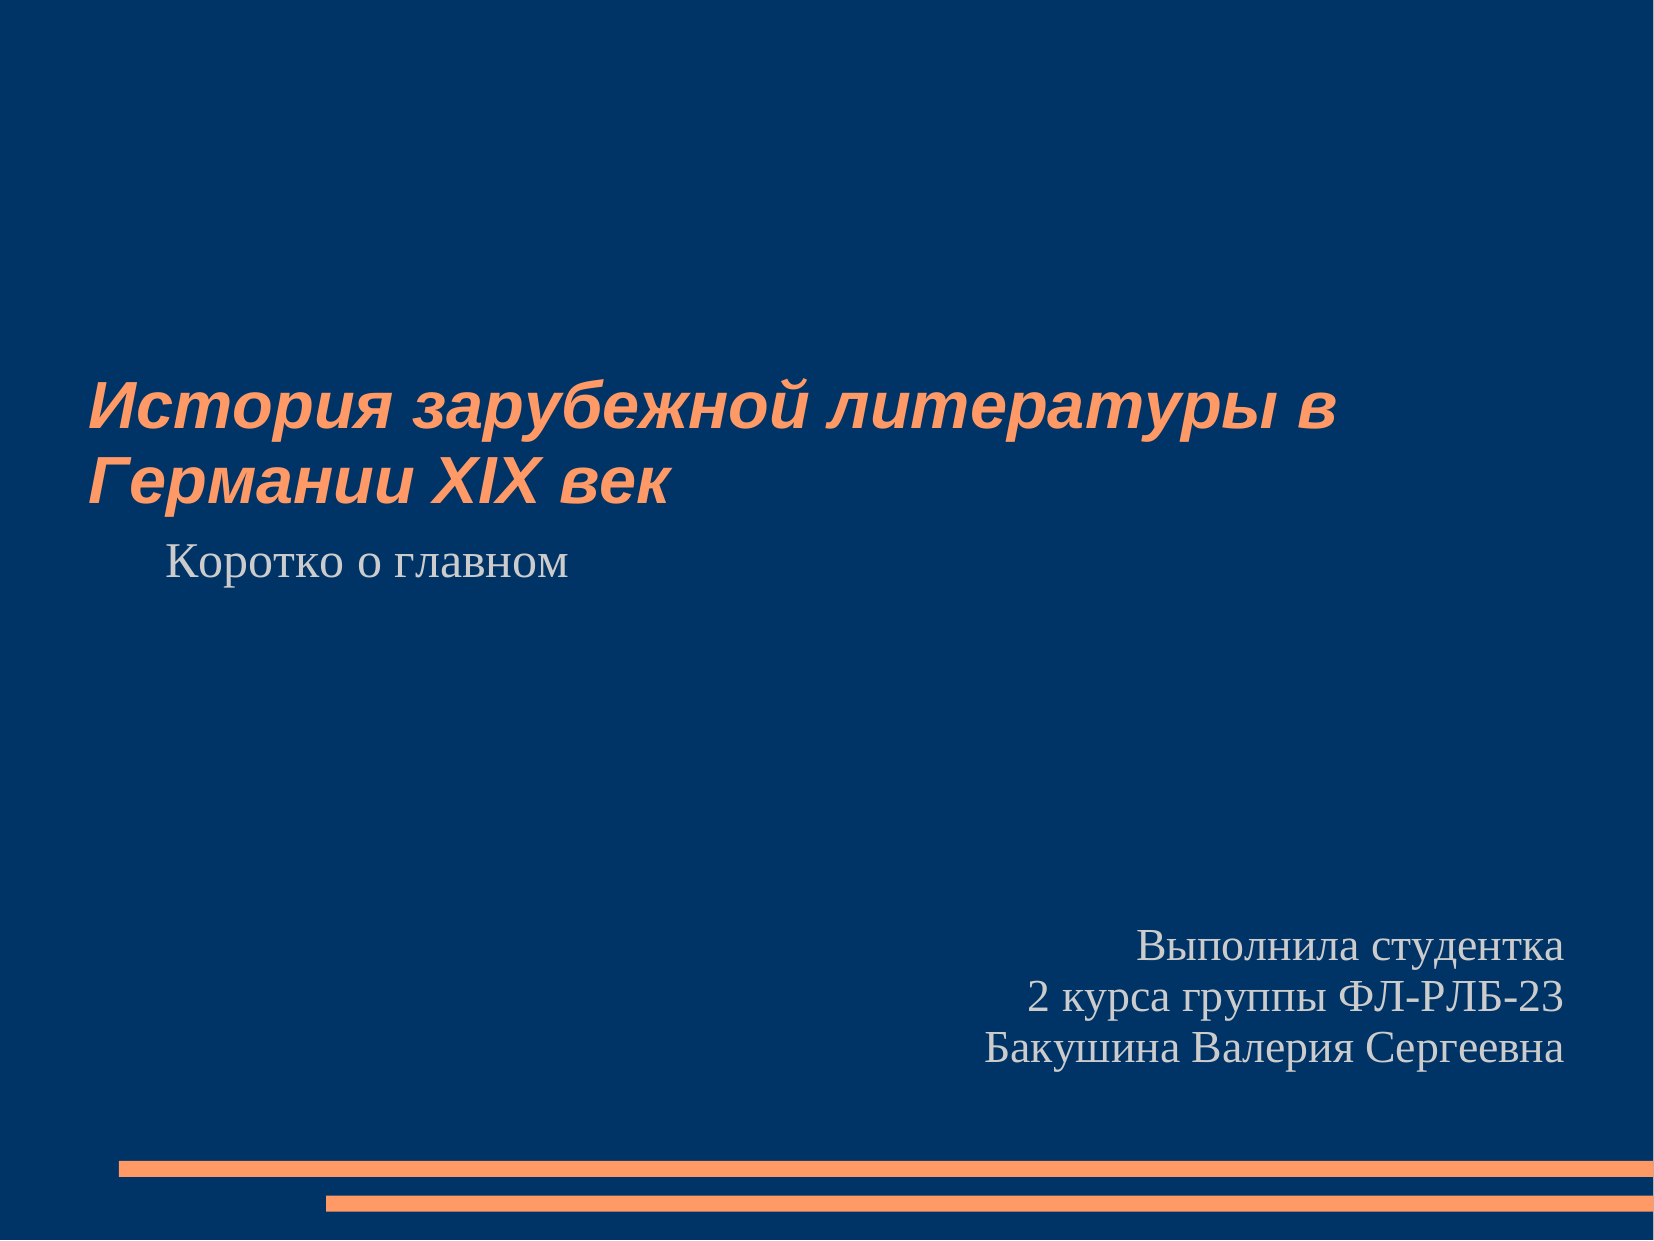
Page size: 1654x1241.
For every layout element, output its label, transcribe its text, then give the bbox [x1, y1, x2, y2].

text_box Выполнила студентка 2 курса группы ФЛ-РЛБ-23 Бакушина Валерия Сергеевна [76, 869, 1565, 1123]
title История зарубежной литературы в Германии XIX век [88, 265, 1577, 621]
subtitle Коротко о главном [165, 531, 1123, 591]
